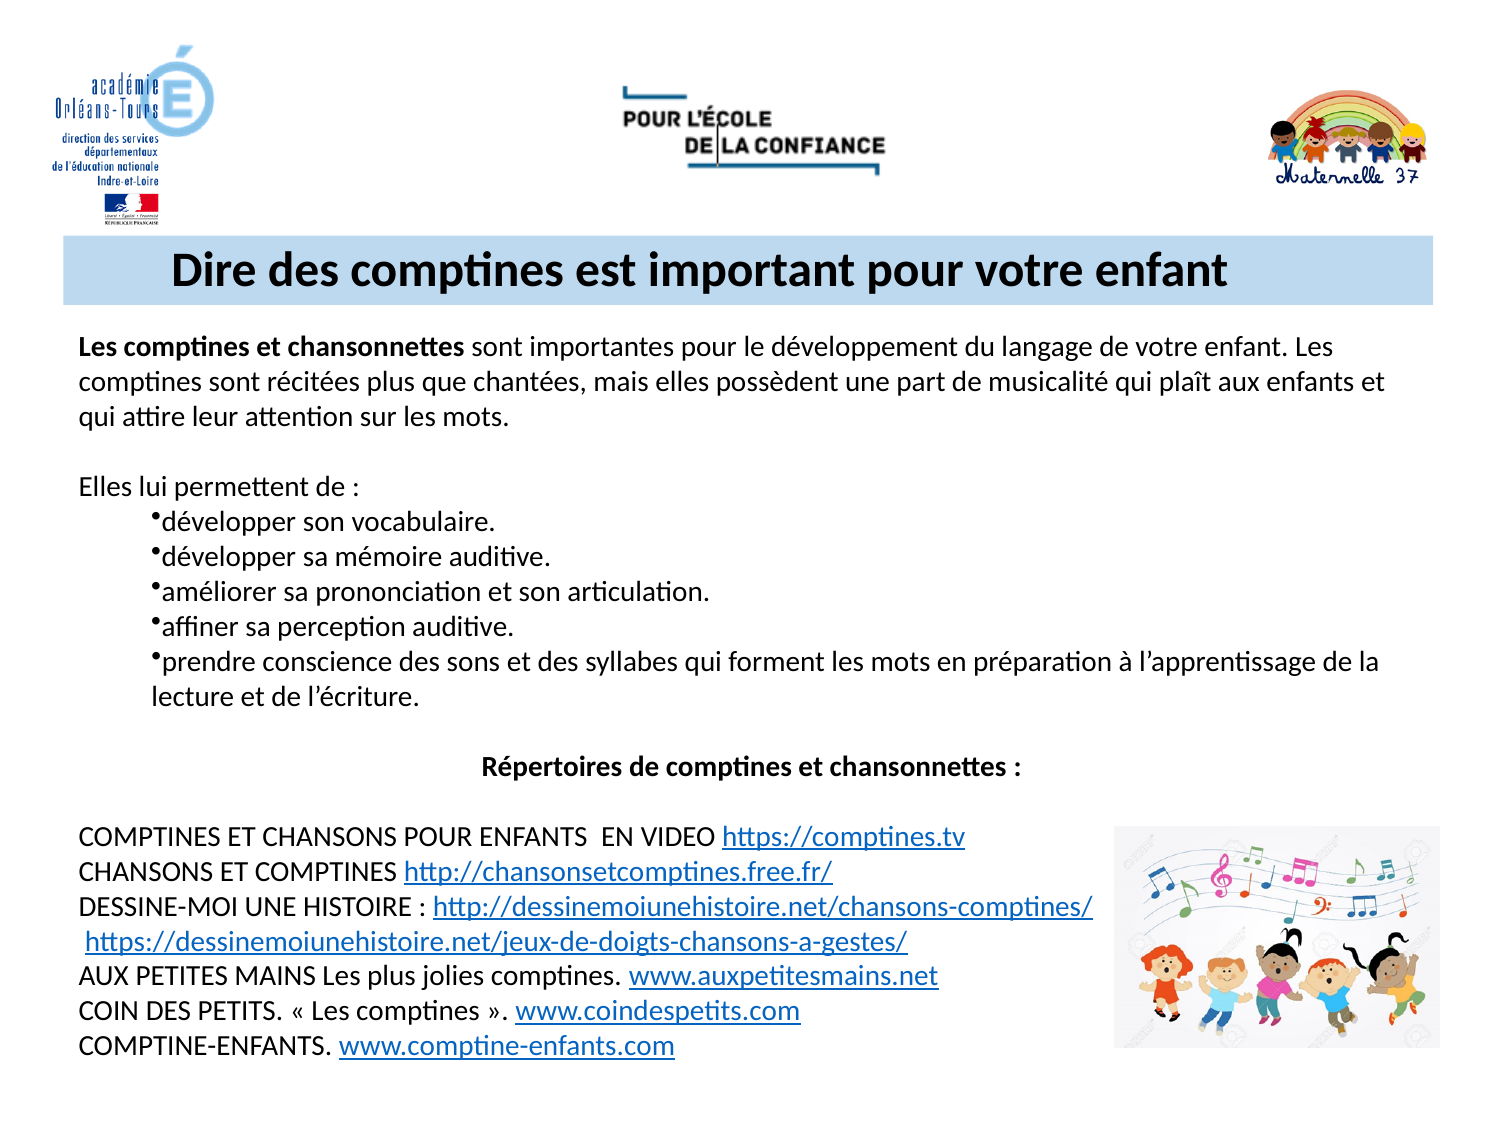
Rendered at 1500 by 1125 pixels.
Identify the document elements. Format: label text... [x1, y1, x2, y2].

text_box [1348, 235, 1434, 305]
picture [37, 30, 216, 225]
picture [606, 69, 897, 186]
text_box [63, 235, 156, 305]
text_box Les comptines et chansonnettes sont importantes pour le développement du langage de votre enfant. Les comptines sont récitées plus que chantées, mais elles possèdent une part de musicalité qui plaît aux enfants et qui attire leur attention sur les mots. Elles lui permettent de : développer son vocabulaire. développer sa mémoire auditive. améliorer sa prononciation et son articulation. affiner sa perception auditive. prendre conscience des sons et des syllabes qui forment les mots en préparation à l’apprentissage de la lecture et de l’écriture. Répertoires de comptines et chansonnettes : COMPTINES ET CHANSONS POUR ENFANTS EN VIDEO https://comptines.tv CHANSONS ET COMPTINES http://chansonsetcomptines.free.fr/ DESSINE-MOI UNE HISTOIRE : http://dessinemoiunehistoire.net/chansons-comptines/ https://dessinemoiunehistoire.net/jeux-de-doigts-chansons-a-gestes/ AUX PETITES MAINS Les plus jolies comptines. www.auxpetitesmains.net COIN DES PETITS. « Les comptines ». www.coindespetits.com COMPTINE-ENFANTS. www.comptine-enfants.com [63, 319, 1440, 1070]
picture [1268, 66, 1427, 225]
title Dire des comptines est important pour votre enfant [156, 235, 1348, 305]
picture [1114, 826, 1440, 1048]
